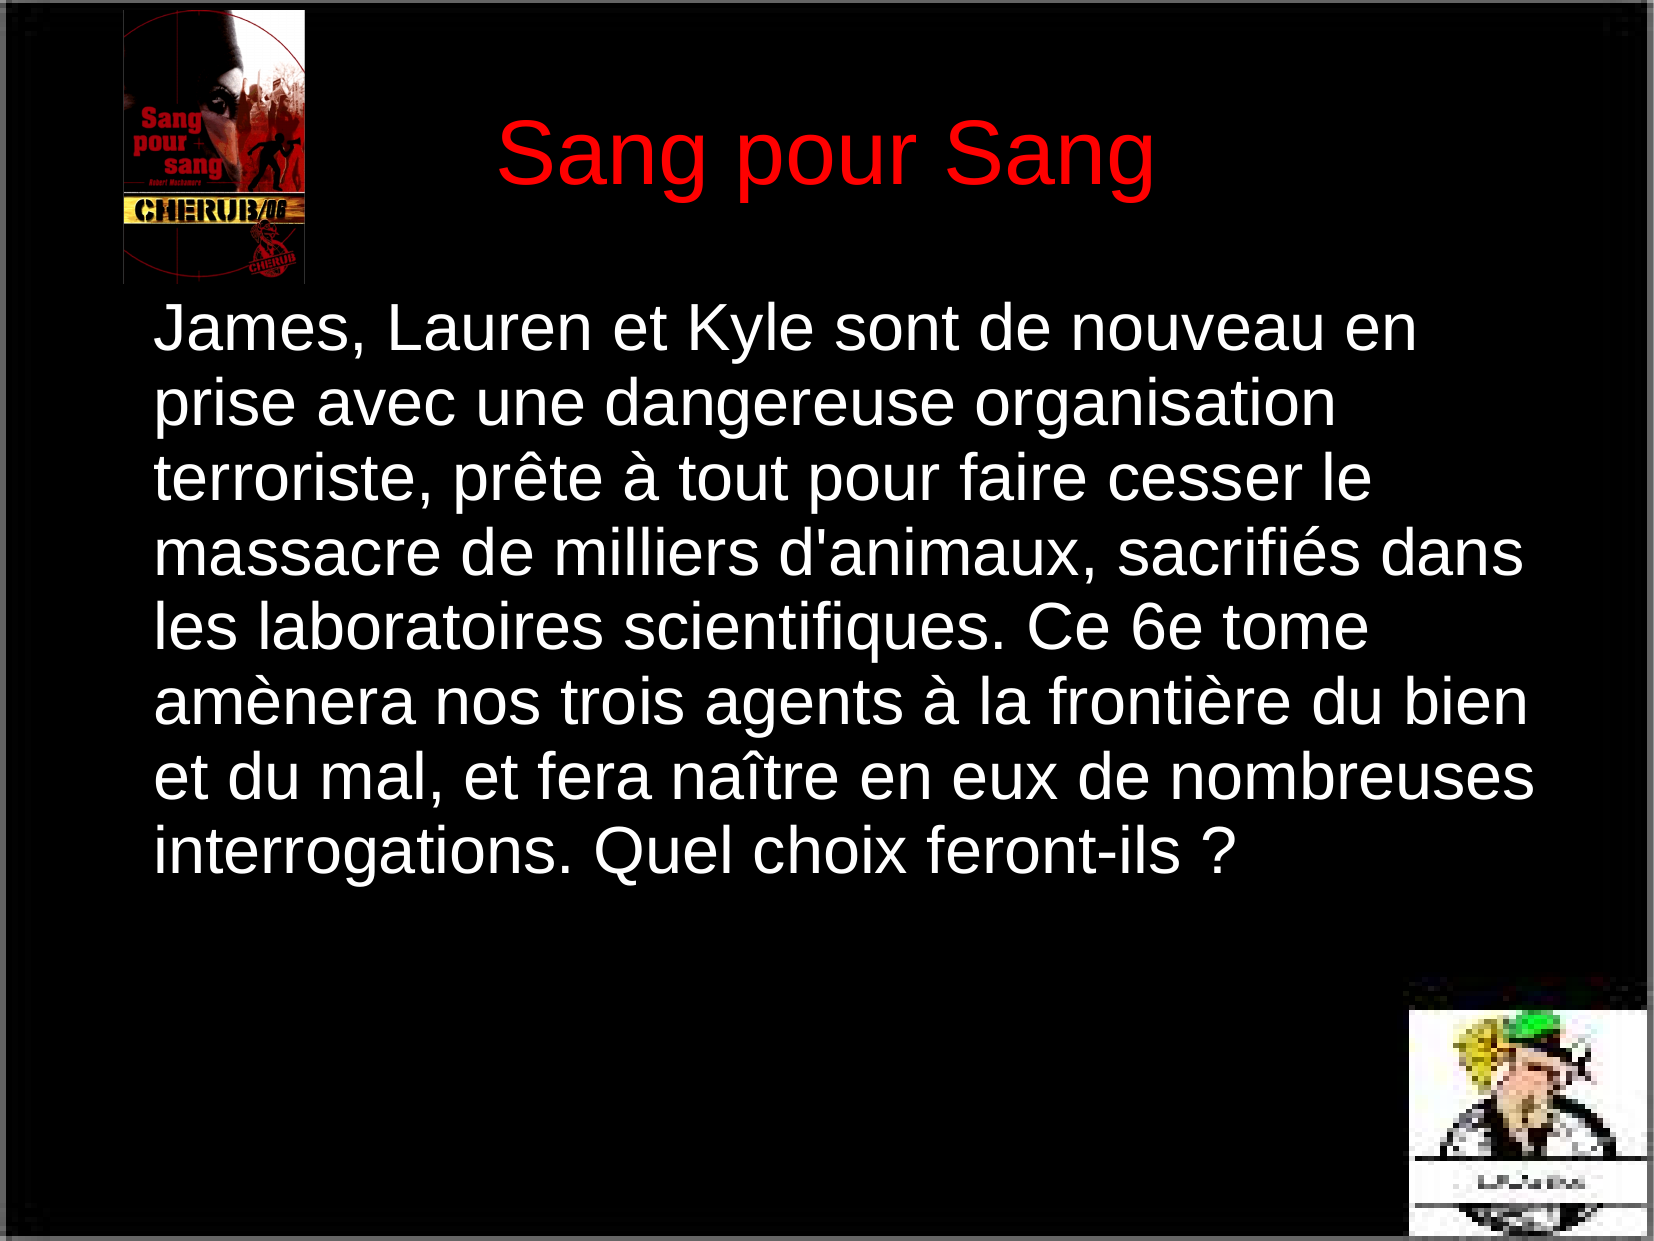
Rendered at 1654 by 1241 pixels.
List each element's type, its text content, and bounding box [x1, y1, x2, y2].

title Sang pour Sang [343, 49, 1571, 257]
picture [0, 0, 1654, 1241]
list James, Lauren et Kyle sont de nouveau en prise avec une dangereuse organisation terroriste, prête à tout pour faire cesser le massacre de milliers d'animaux, sacrifiés dans les laboratoires scientifiques. Ce 6e tome amènera nos trois agents à la frontière du bien et du mal, et fera naître en eux de nombreuses interrogations. Quel choix feront-ils ? [82, 290, 1571, 1010]
